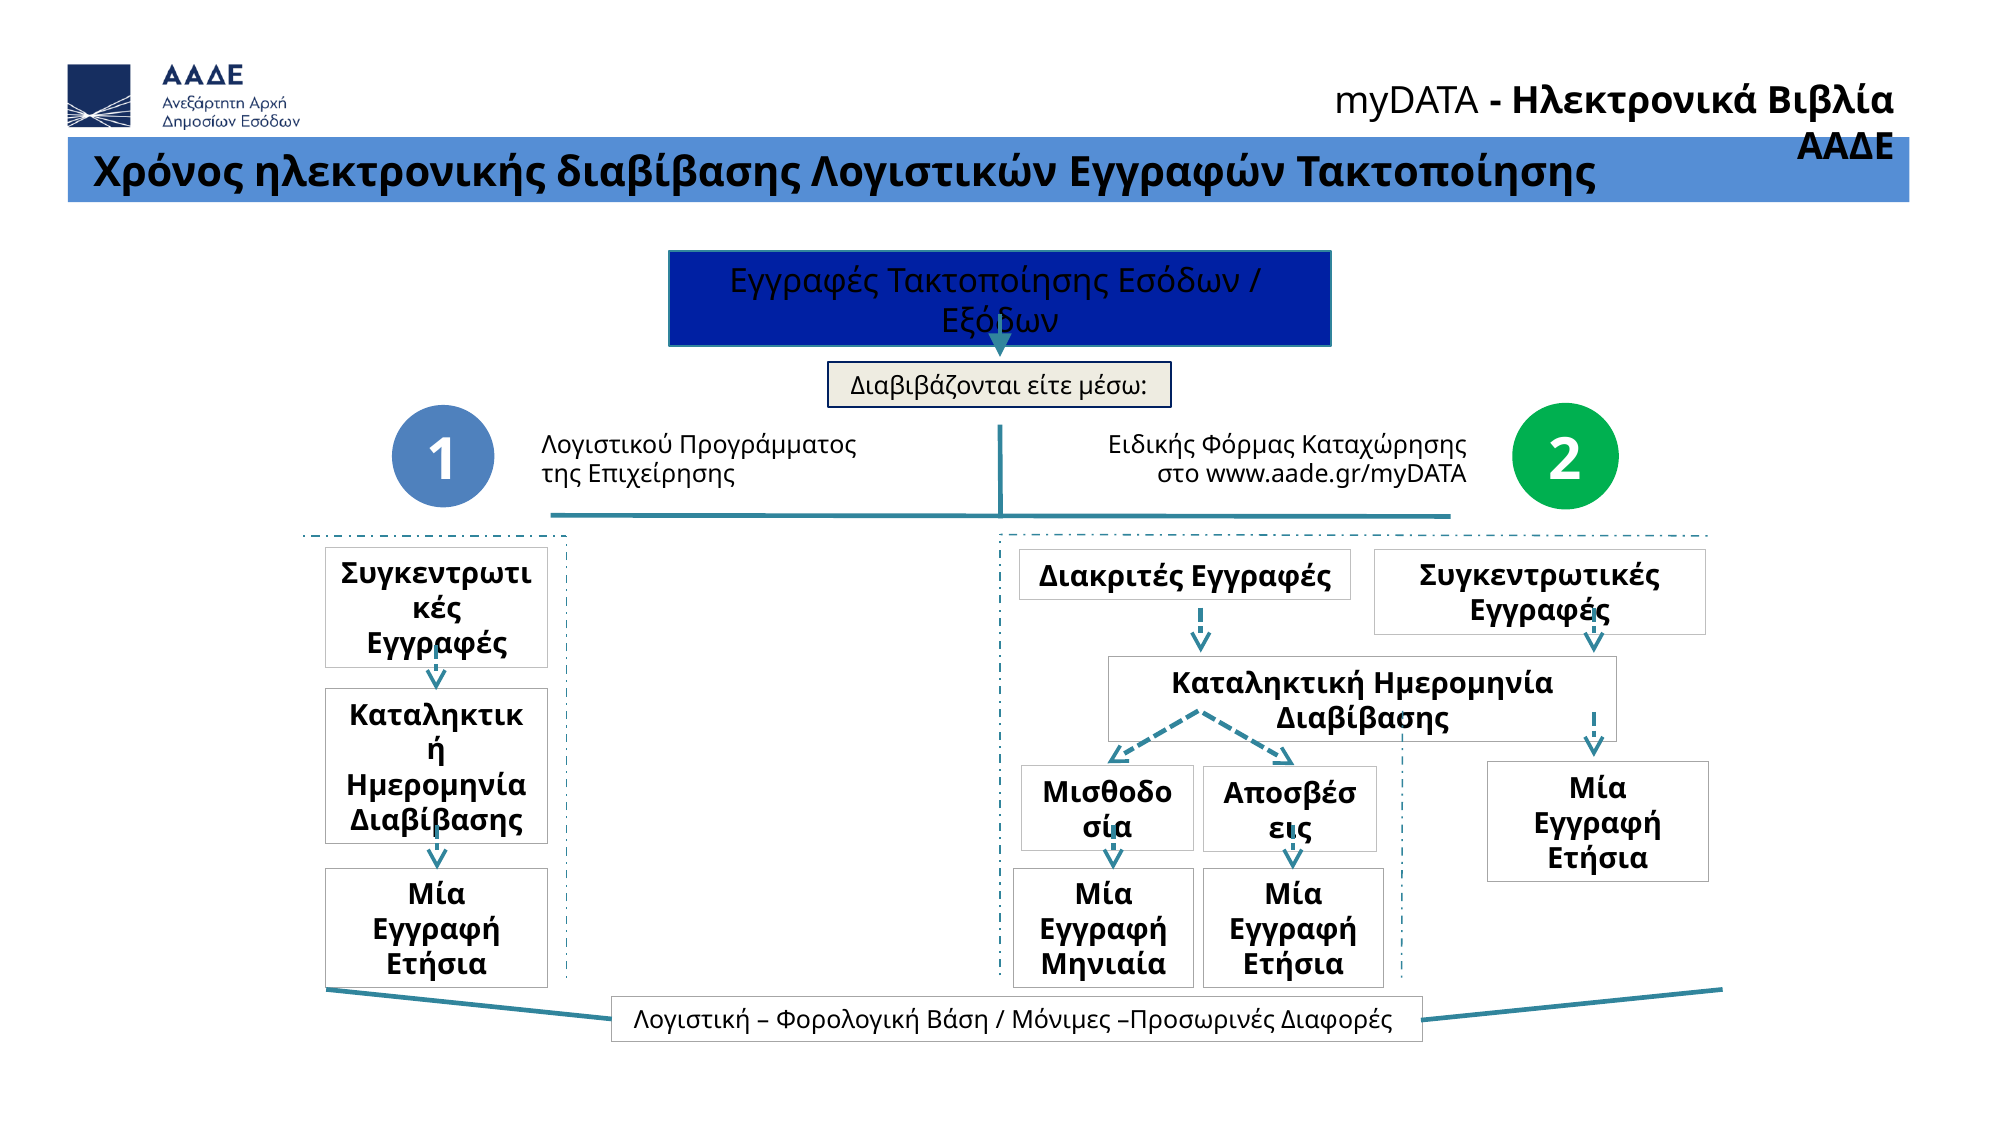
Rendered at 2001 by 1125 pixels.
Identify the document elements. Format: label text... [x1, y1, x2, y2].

text_box Ειδικής Φόρμας Καταχώρησης στο www.aade.gr/myDATA [1047, 420, 1482, 496]
text_box Μία Εγγραφή Ετήσια [1203, 868, 1384, 988]
text_box Διακριτές Εγγραφές [1019, 549, 1351, 600]
text_box Μισθοδοσία [1021, 765, 1194, 851]
text_box 1 [391, 404, 495, 508]
text_box myDATA - Ηλεκτρονικά Βιβλία ΑΑΔΕ [1271, 64, 1910, 175]
text_box Διαβιβάζονται είτε μέσω: [828, 362, 1171, 408]
text_box Μία Εγγραφή Ετήσια [1487, 761, 1709, 882]
text_box Λογιστικού Προγράμματος της Επιχείρησης [526, 420, 875, 496]
picture [67, 64, 304, 130]
text_box Λογιστική – Φορολογική Βάση / Μόνιμες –Προσωρινές Διαφορές [611, 996, 1423, 1042]
text_box 2 [1514, 404, 1617, 508]
text_box Συγκεντρωτικές Εγγραφές [1374, 549, 1706, 635]
text_box Συγκεντρωτικές Εγγραφές [325, 547, 548, 668]
text_box Καταληκτική Ημερομηνία Διαβίβασης [1108, 656, 1617, 742]
text_box Μία Εγγραφή Ετήσια [325, 868, 548, 988]
text_box Εγγραφές Τακτοποίησης Εσόδων / Εξόδων [669, 251, 1331, 347]
text_box Αποσβέσεις [1203, 766, 1377, 852]
text_box Μία Εγγραφή Μηνιαία [1013, 868, 1194, 988]
text_box Χρόνος ηλεκτρονικής διαβίβασης Λογιστικών Εγγραφών Τακτοποίησης [67, 137, 1910, 203]
text_box Καταληκτική Ημερομηνία Διαβίβασης [325, 688, 548, 844]
